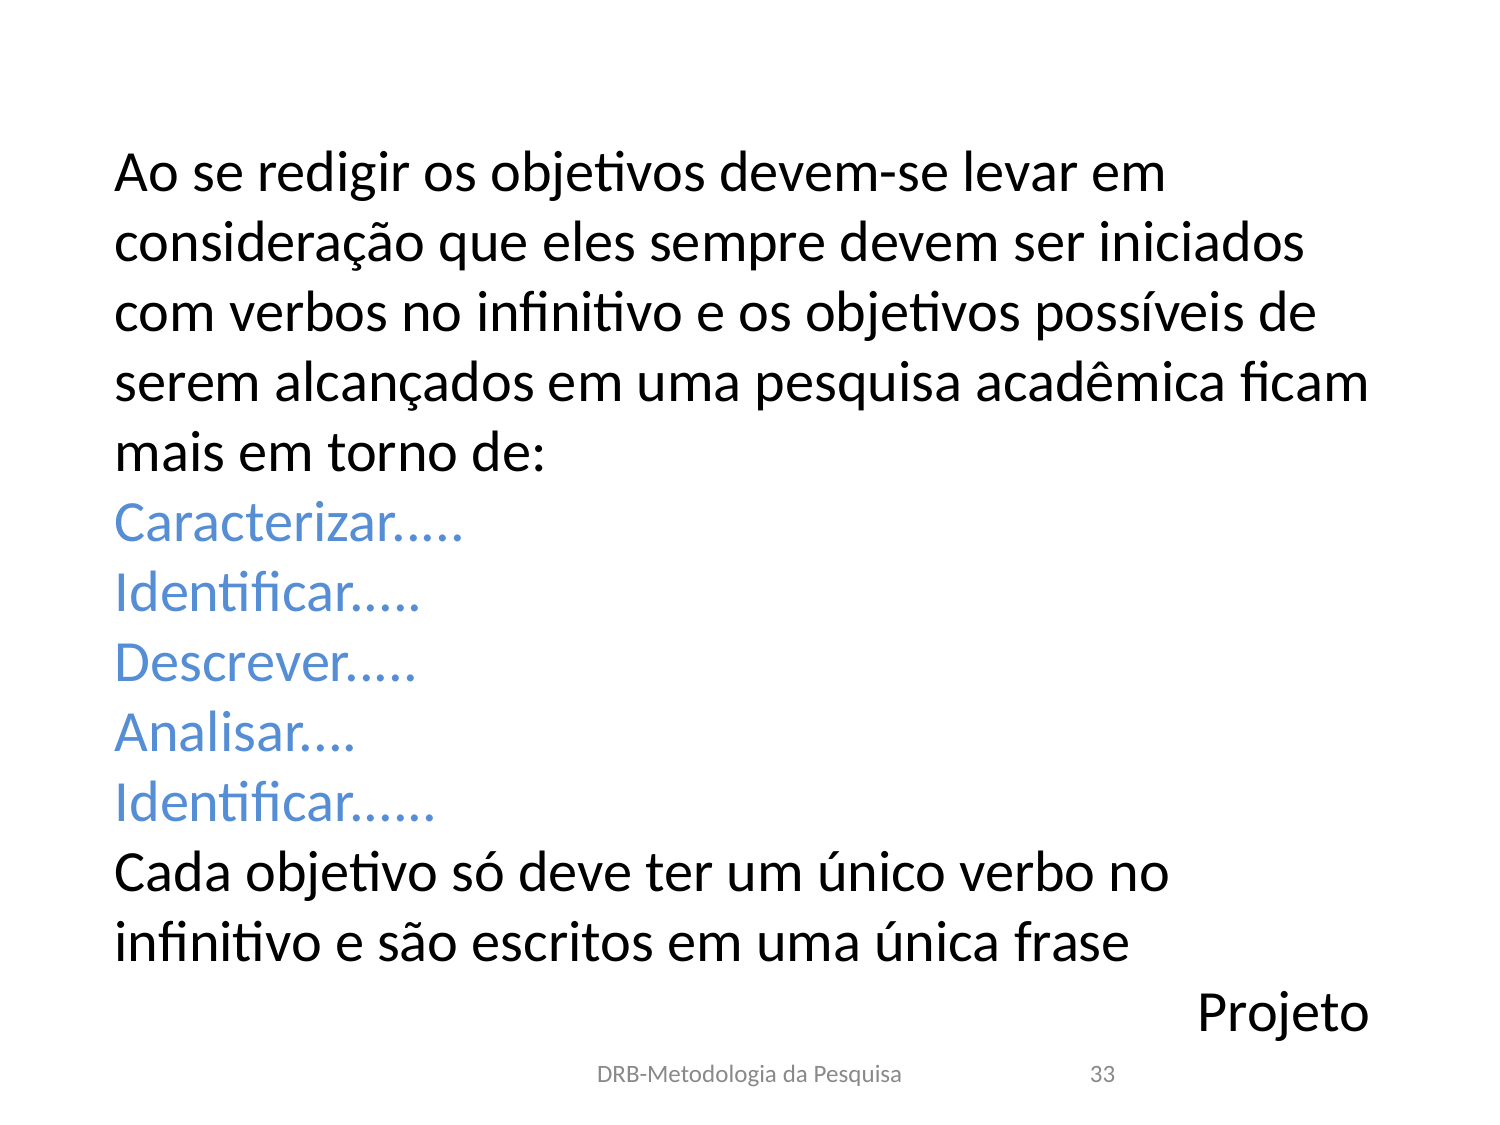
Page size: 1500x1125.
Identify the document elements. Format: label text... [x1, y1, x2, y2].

text_box 33 [1074, 1042, 1426, 1103]
text_box DRB-Metodologia da Pesquisa [512, 1042, 988, 1103]
text_box Ao se redigir os objetivos devem-se levar em consideração que eles sempre devem ser iniciados com verbos no infinitivo e os objetivos possíveis de serem alcançados em uma pesquisa acadêmica ficam mais em torno de: Caracterizar..... Identificar..... Descrever..... Analisar.... Identificar...... Cada objetivo só deve ter um único verbo no infinitivo e são escritos em uma única frase Projeto [99, 125, 1388, 1060]
